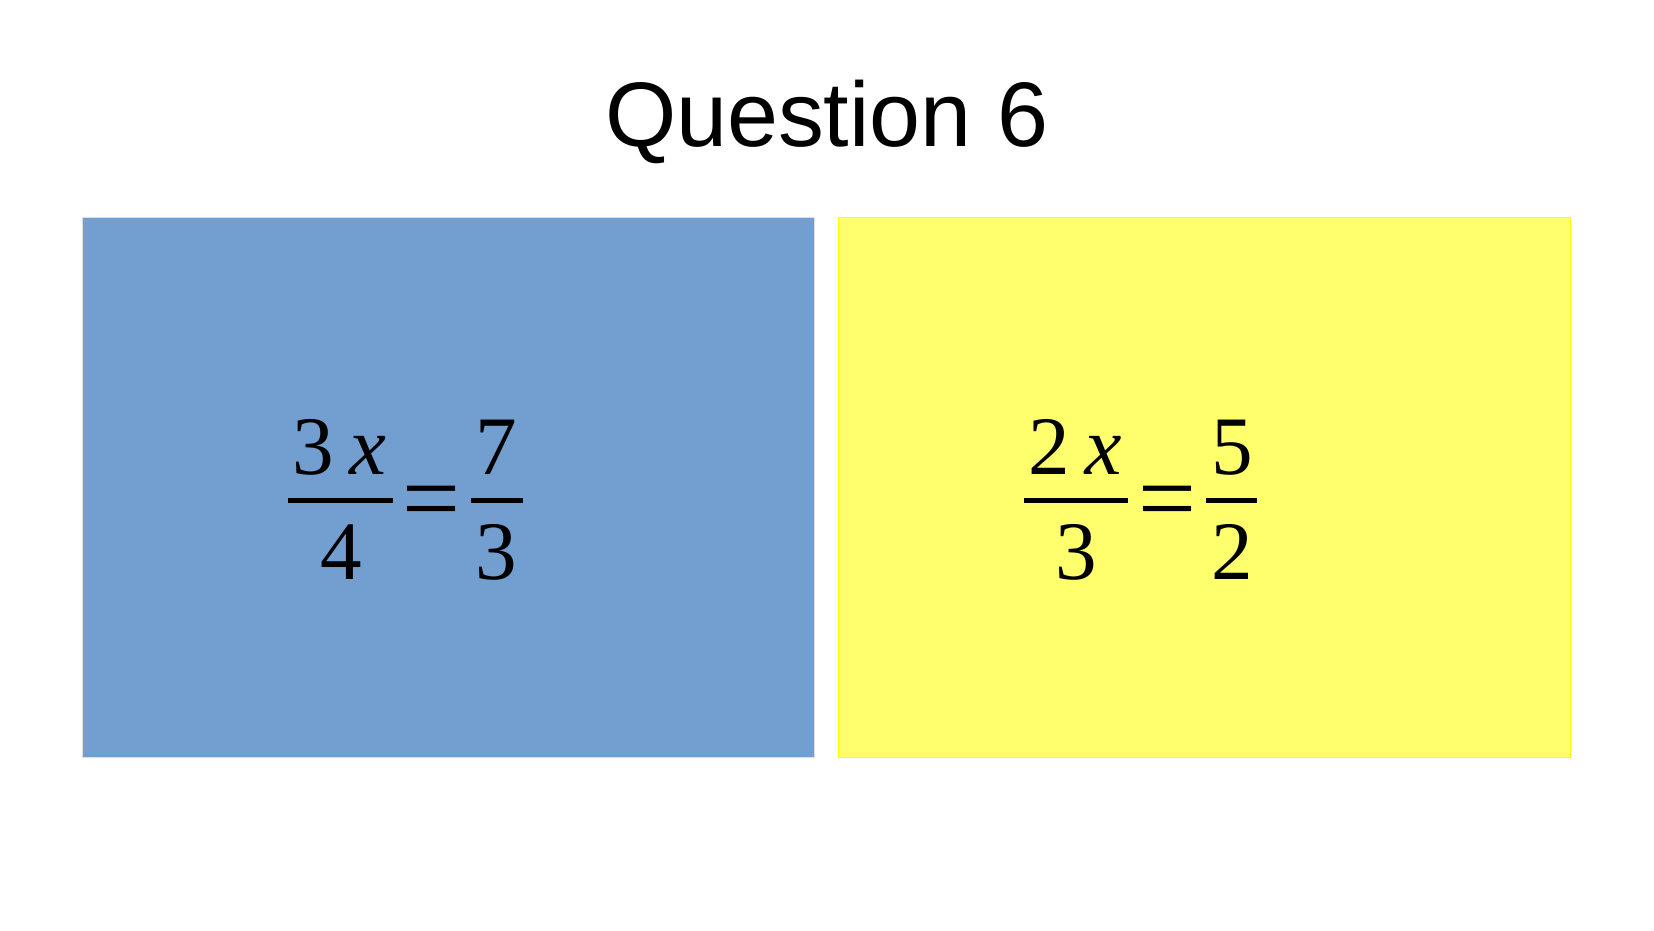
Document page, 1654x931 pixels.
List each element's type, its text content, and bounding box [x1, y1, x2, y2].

title Question 6 [82, 37, 1571, 193]
text_box [82, 217, 815, 758]
chart [278, 401, 534, 598]
text_box [838, 217, 1571, 758]
chart [1014, 401, 1268, 598]
